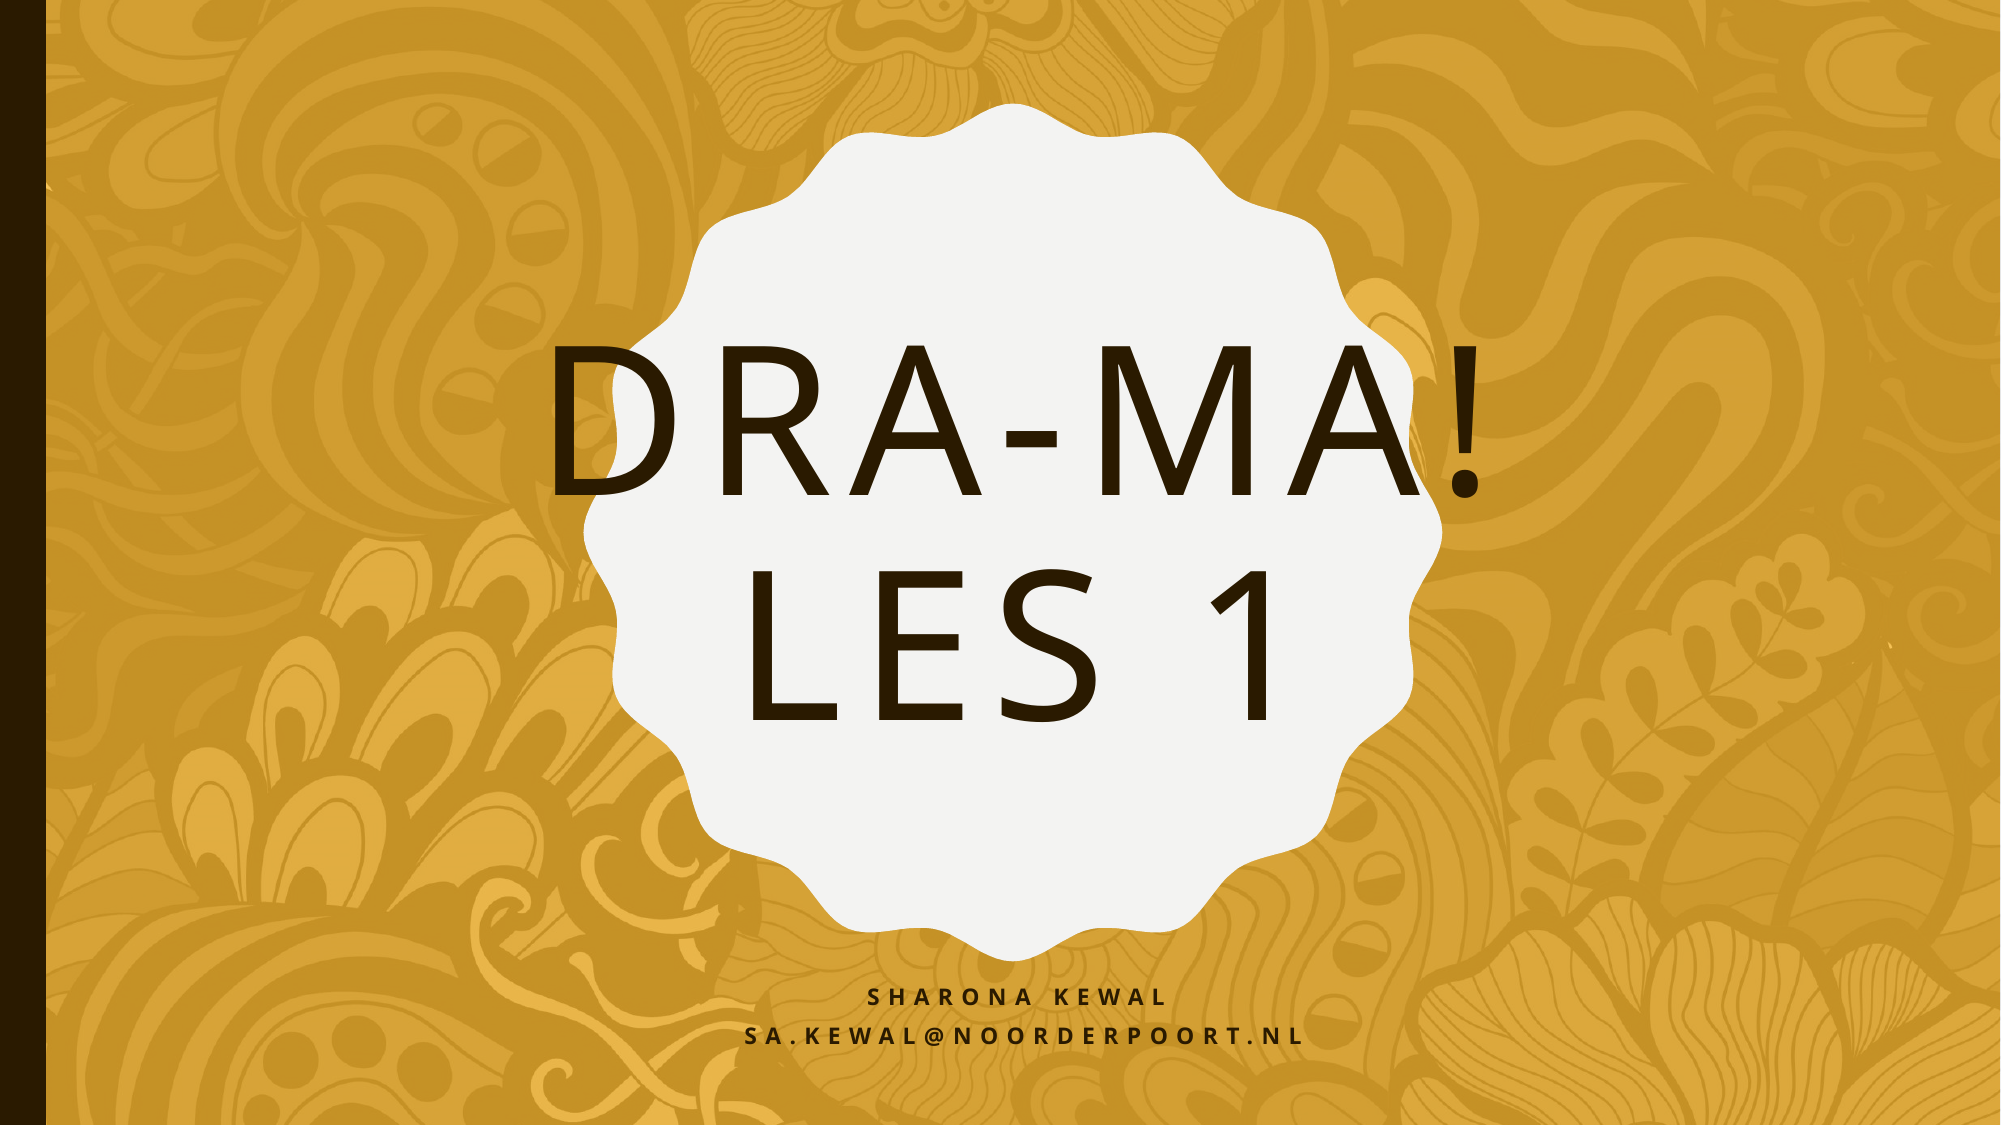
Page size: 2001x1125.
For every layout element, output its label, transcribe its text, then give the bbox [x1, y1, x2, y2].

title Dra-ma! les 1 [176, 180, 1870, 902]
text_box [0, 0, 2000, 1125]
subtitle Sharona Kewal Sa.kewal@noorderpoort.nl [285, 977, 1762, 1065]
